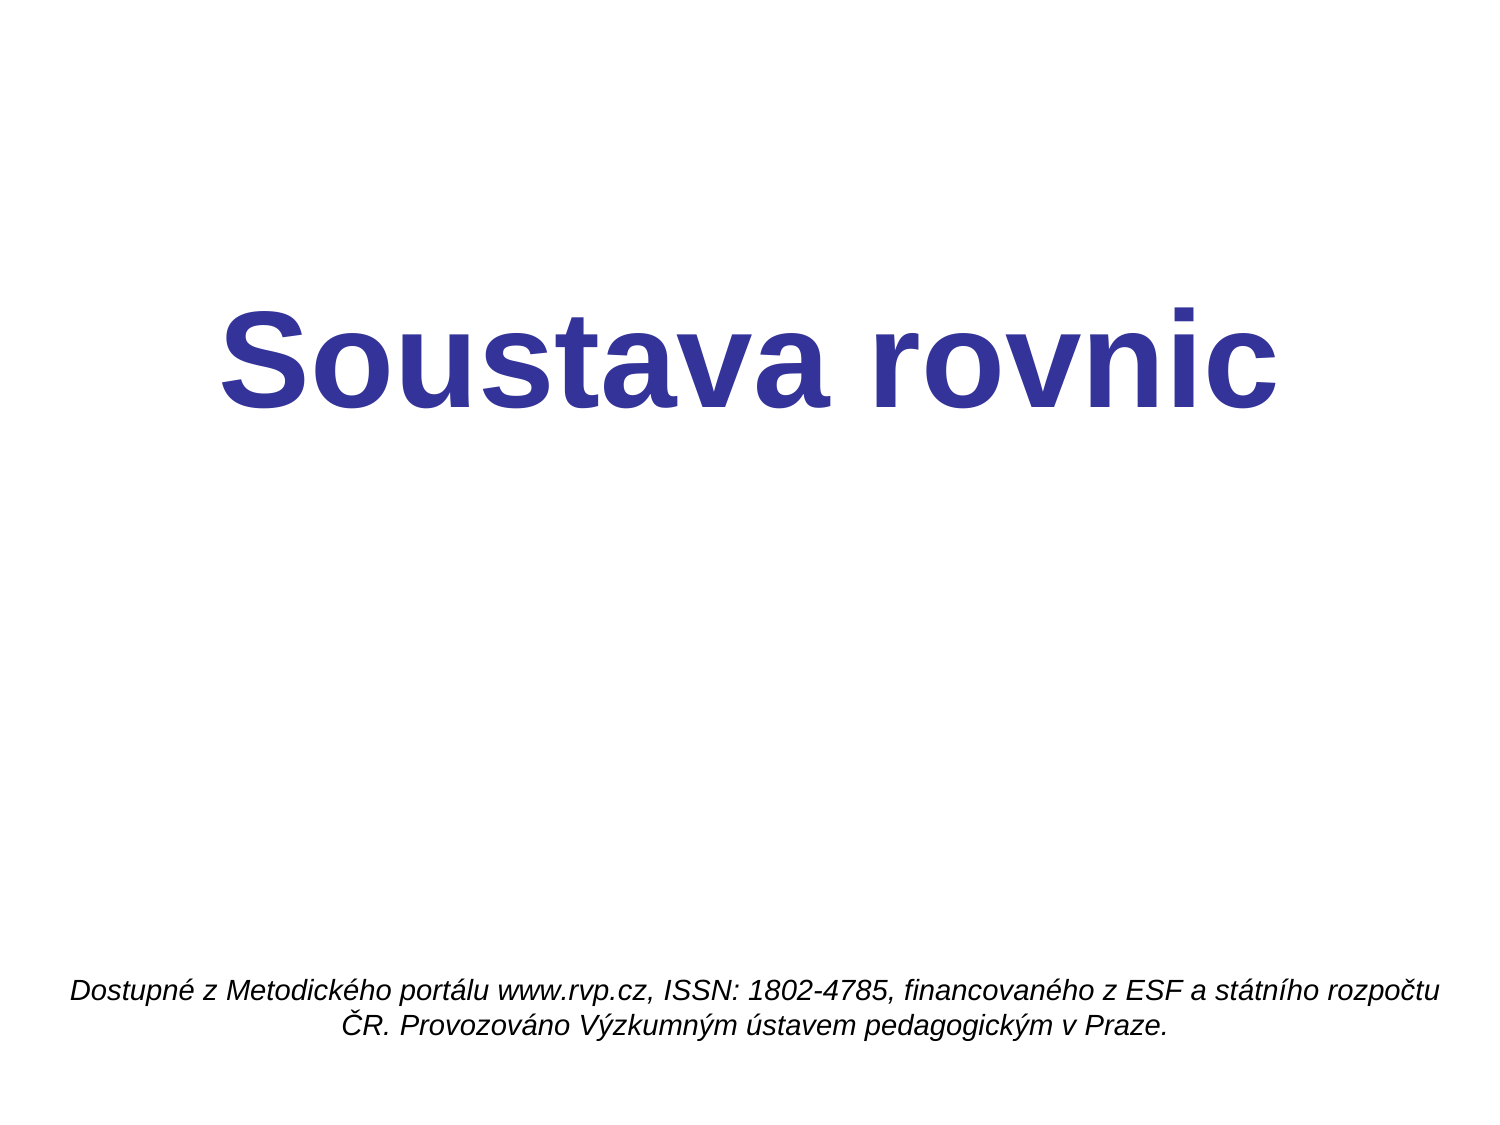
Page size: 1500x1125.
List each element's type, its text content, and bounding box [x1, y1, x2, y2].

text_box Dostupné z Metodického portálu www.rvp.cz, ISSN: 1802-4785, financovaného z ESF a státního rozpočtu ČR. Provozováno Výzkumným ústavem pedagogickým v Praze. [53, 964, 1459, 1050]
list Soustava rovnic [75, 262, 1426, 964]
